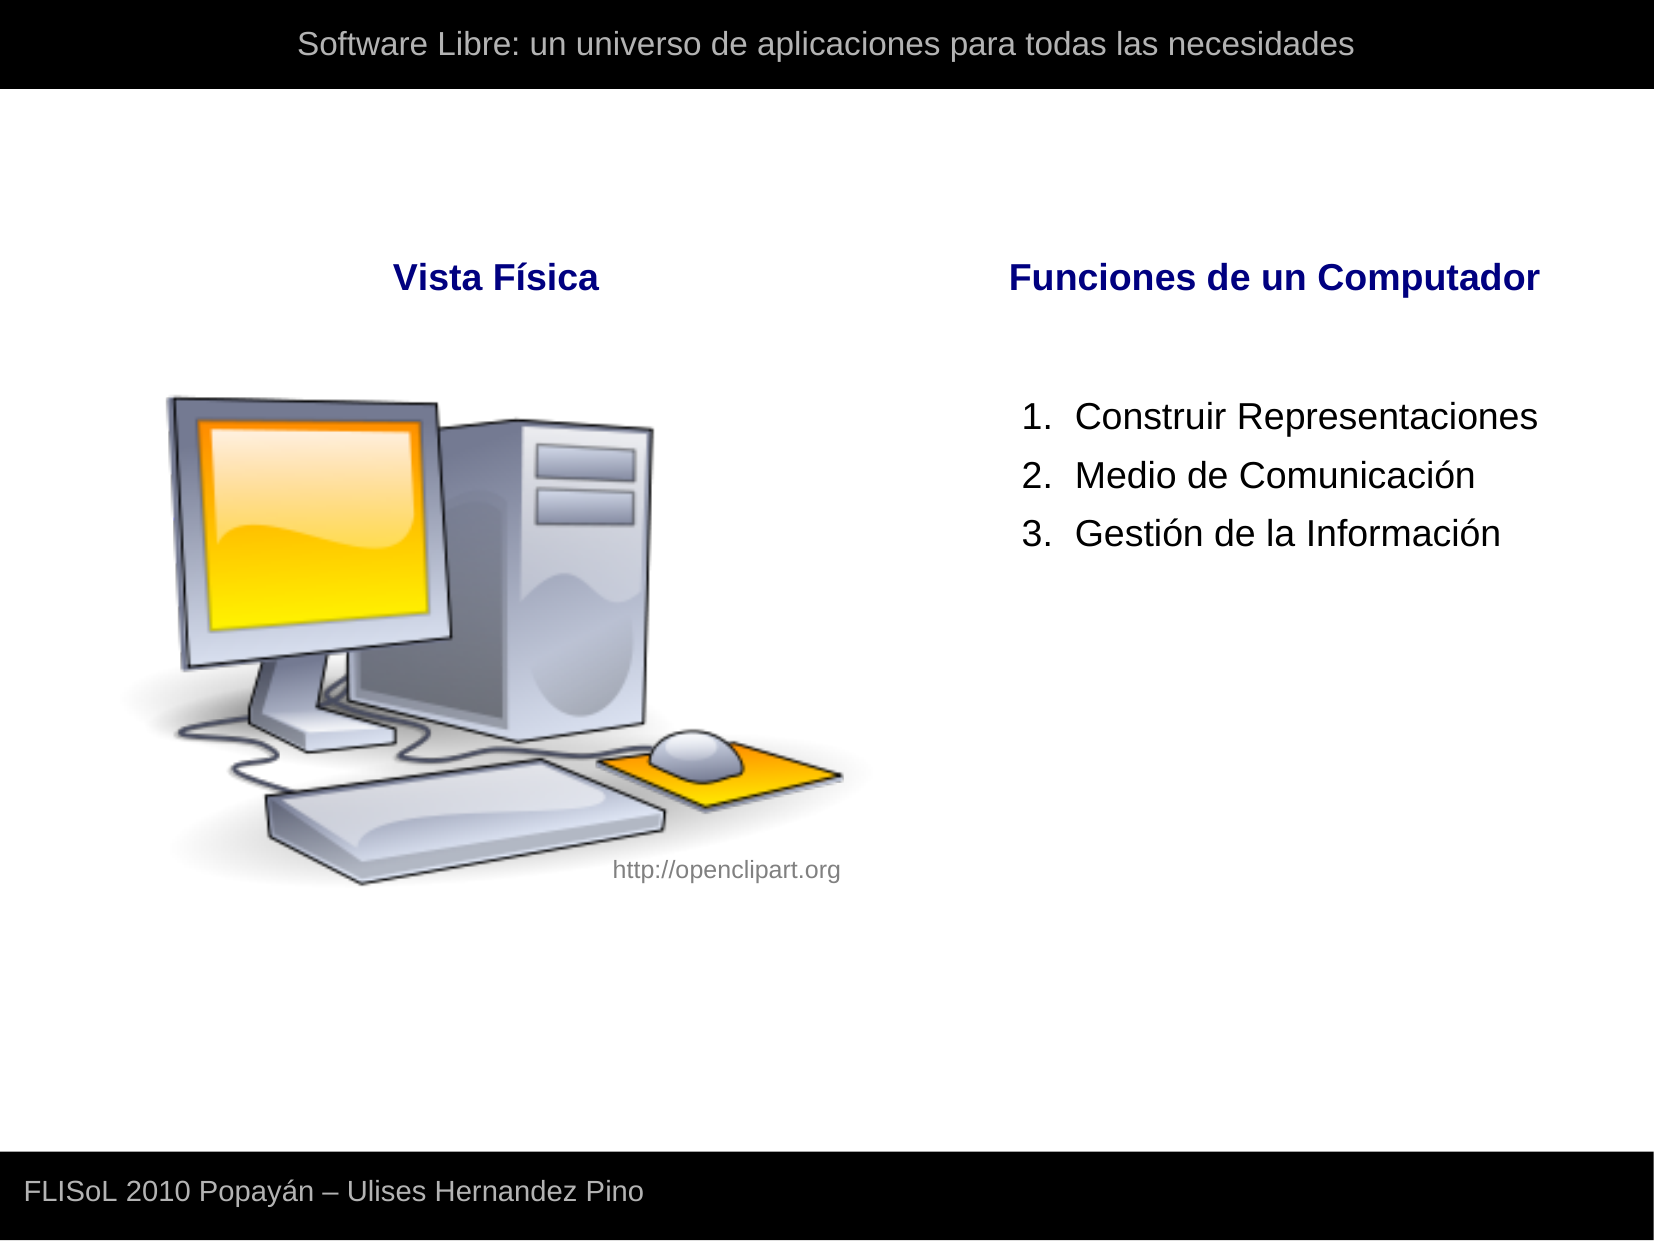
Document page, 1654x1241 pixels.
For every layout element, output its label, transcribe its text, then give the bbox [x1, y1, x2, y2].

text_box http://openclipart.org [590, 848, 857, 892]
text_box Vista Física [378, 249, 615, 306]
text_box Funciones de un Computador [994, 249, 1556, 306]
list Construir Representaciones Medio de Comunicación Gestión de la Información [1003, 395, 1595, 701]
picture [112, 247, 880, 1016]
